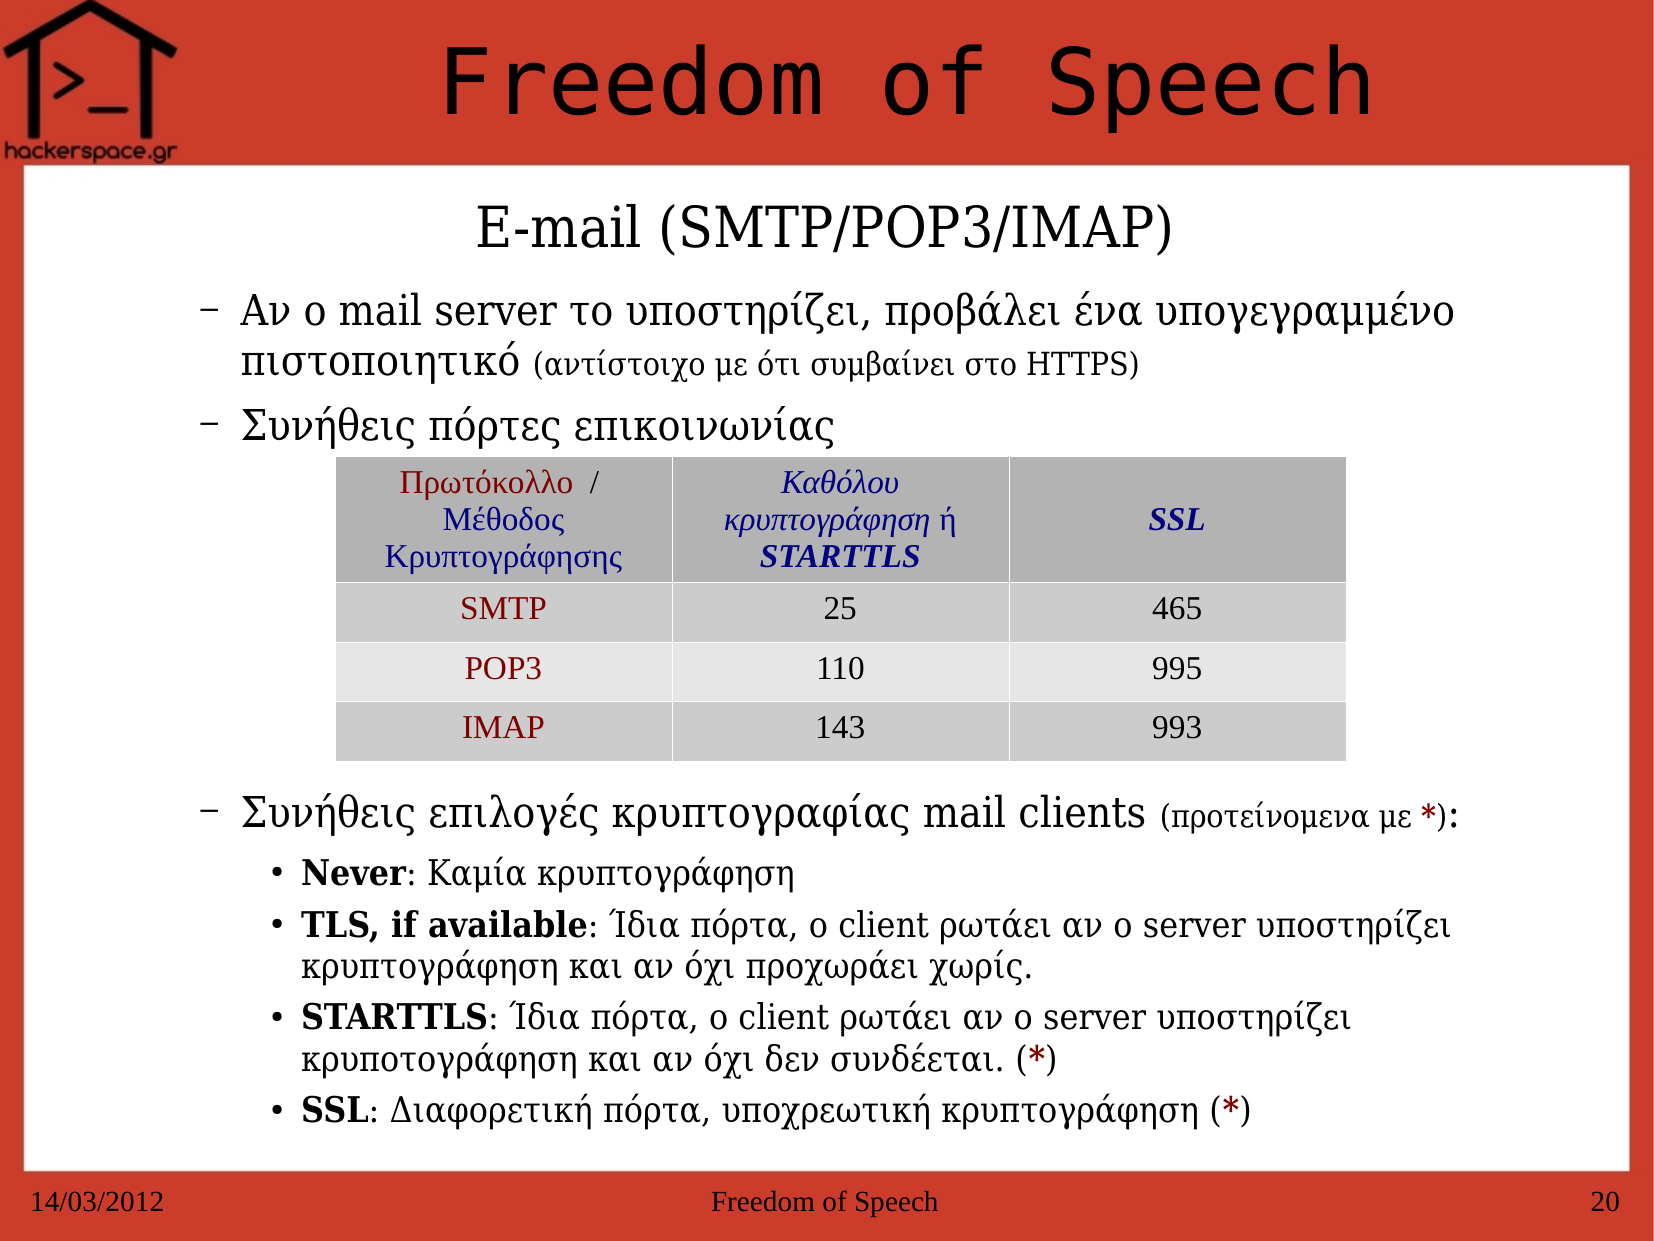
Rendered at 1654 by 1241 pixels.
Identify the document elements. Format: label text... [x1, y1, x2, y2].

table_header Πρωτόκολλο / Μέθοδος Κρυπτογράφησης [336, 457, 672, 582]
table_cell 143 [673, 702, 1009, 761]
table_cell 995 [1010, 643, 1346, 701]
table_cell SMTP [336, 583, 672, 642]
picture [0, 0, 1654, 1241]
table_header Καθόλου κρυπτογράφηση ή STARTTLS [673, 457, 1009, 582]
table_header SSL [1010, 457, 1346, 582]
title Freedom of Speech [195, 15, 1621, 151]
table_cell POP3 [336, 643, 672, 701]
table_cell 465 [1010, 583, 1346, 642]
table_cell IMAP [336, 702, 672, 761]
table_cell 110 [673, 643, 1009, 701]
table_cell 25 [673, 583, 1009, 642]
list E-mail (SMTP/POP3/IMAP) Αν ο mail server το υποστηρίζει, προβάλει ένα υπογεγραμμένο πιστοποιητικό (αντίστοιχο με ότι συμβαίνει στο HTTPS) Συνήθεις πόρτες επικοινωνίας Συνήθεις επιλογές κρυπτογραφίας mail clients (προτείνομενα με *): Never: Καμία κρυπτογράφηση TLS, if available: Ίδια πόρτα, o client ρωτάει αν ο server υποστηρίζει κρυπτογράφηση και αν όχι προχωράει χωρίς. STARTTLS: Ίδια πόρτα, o client ρωτάει αν ο server υποστηρίζει κρυποτογράφηση και αν όχι δεν συνδέεται. (*) SSL: Διαφορετική πόρτα, υποχρεωτική κρυπτογράφηση (*) [60, 195, 1591, 1141]
table_cell 993 [1010, 702, 1346, 761]
